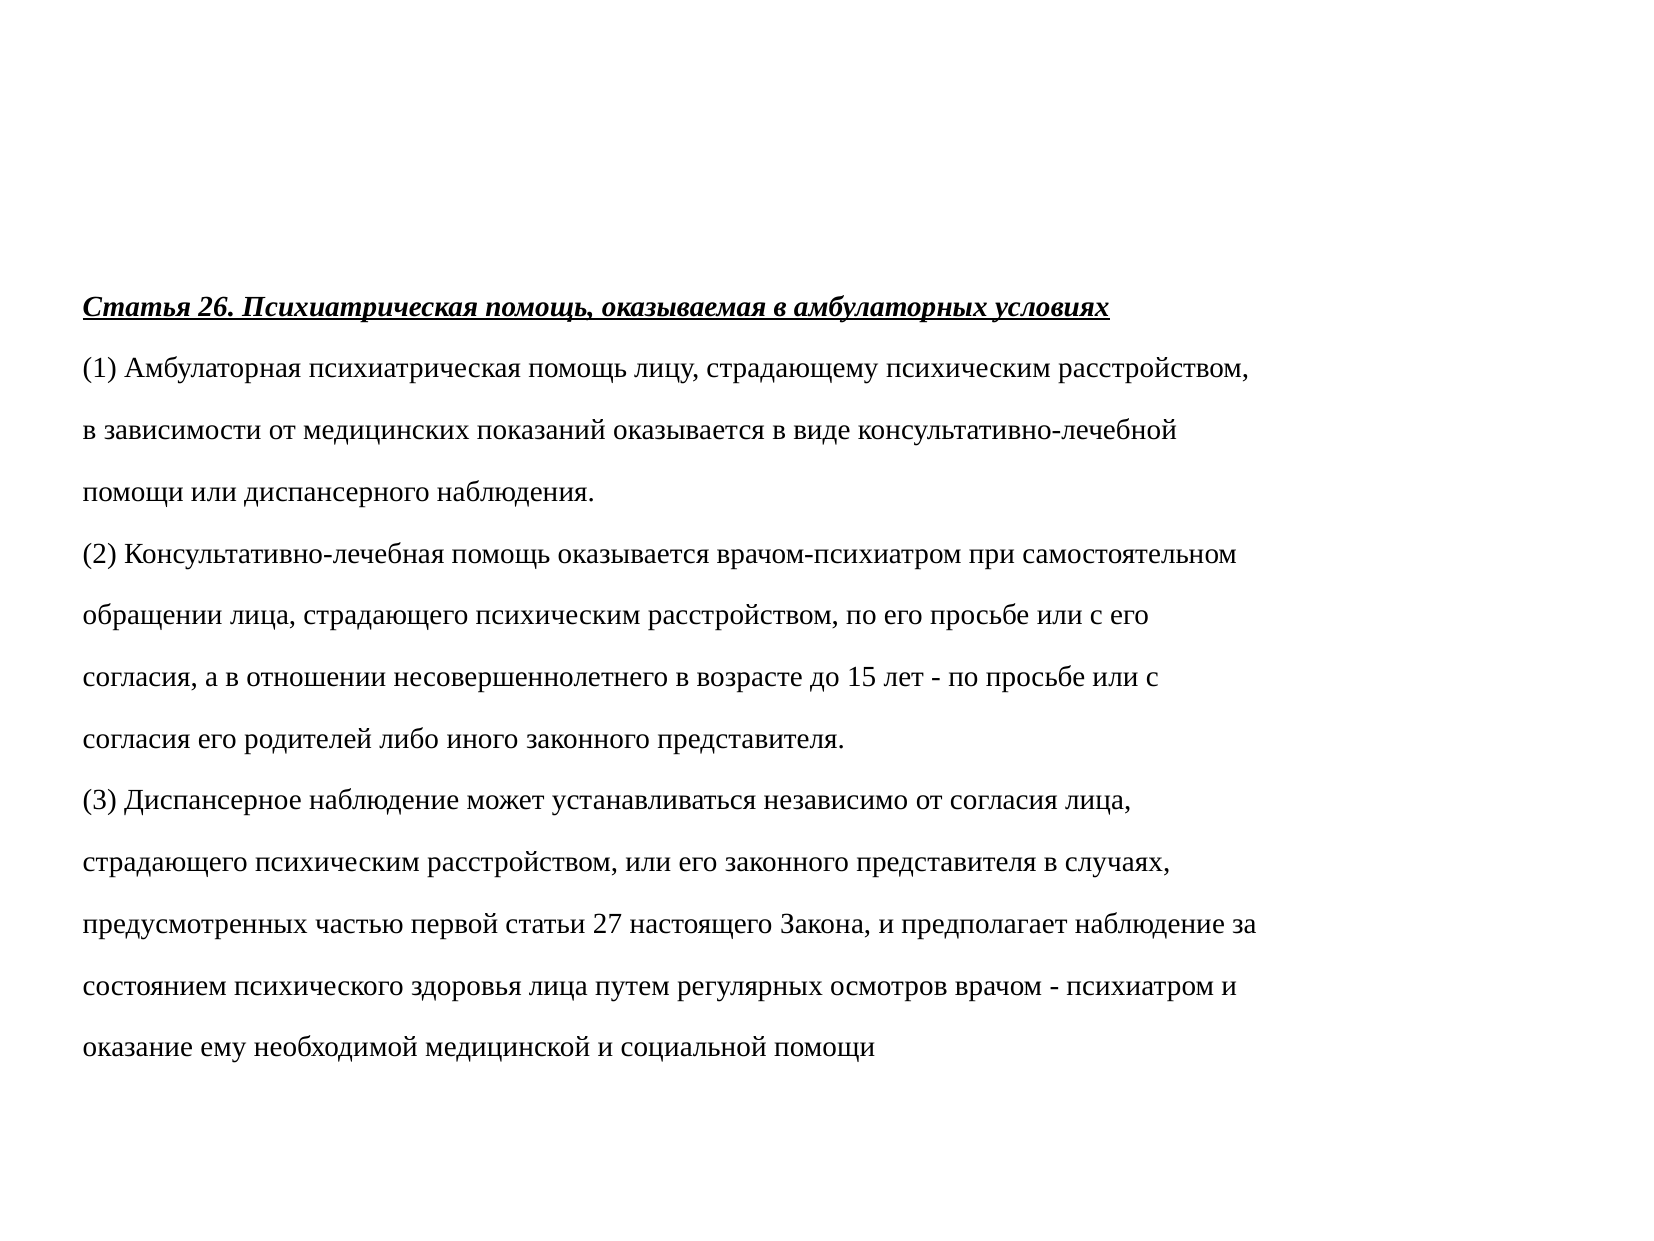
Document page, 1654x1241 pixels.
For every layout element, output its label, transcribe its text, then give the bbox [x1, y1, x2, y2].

list Статья 26. Психиатрическая помощь, оказываемая в амбулаторных условиях (1) Амбулаторная психиатрическая помощь лицу, страдающему психическим расстройством, в зависимости от медицинских показаний оказывается в виде консультативно-лечебной помощи или диспансерного наблюдения. (2) Консультативно-лечебная помощь оказывается врачом-психиатром при самостоятельном обращении лица, страдающего психическим расстройством, по его просьбе или с его согласия, а в отношении несовершеннолетнего в возрасте до 15 лет - по просьбе или с согласия его родителей либо иного законного представителя. (3) Диспансерное наблюдение может устанавливаться независимо от согласия лица, страдающего психическим расстройством, или его законного представителя в случаях, предусмотренных частью первой статьи 27 настоящего Закона, и предполагает наблюдение за состоянием психического здоровья лица путем регулярных осмотров врачом - психиатром и оказание ему необходимой медицинской и социальной помощи [82, 290, 1571, 1109]
